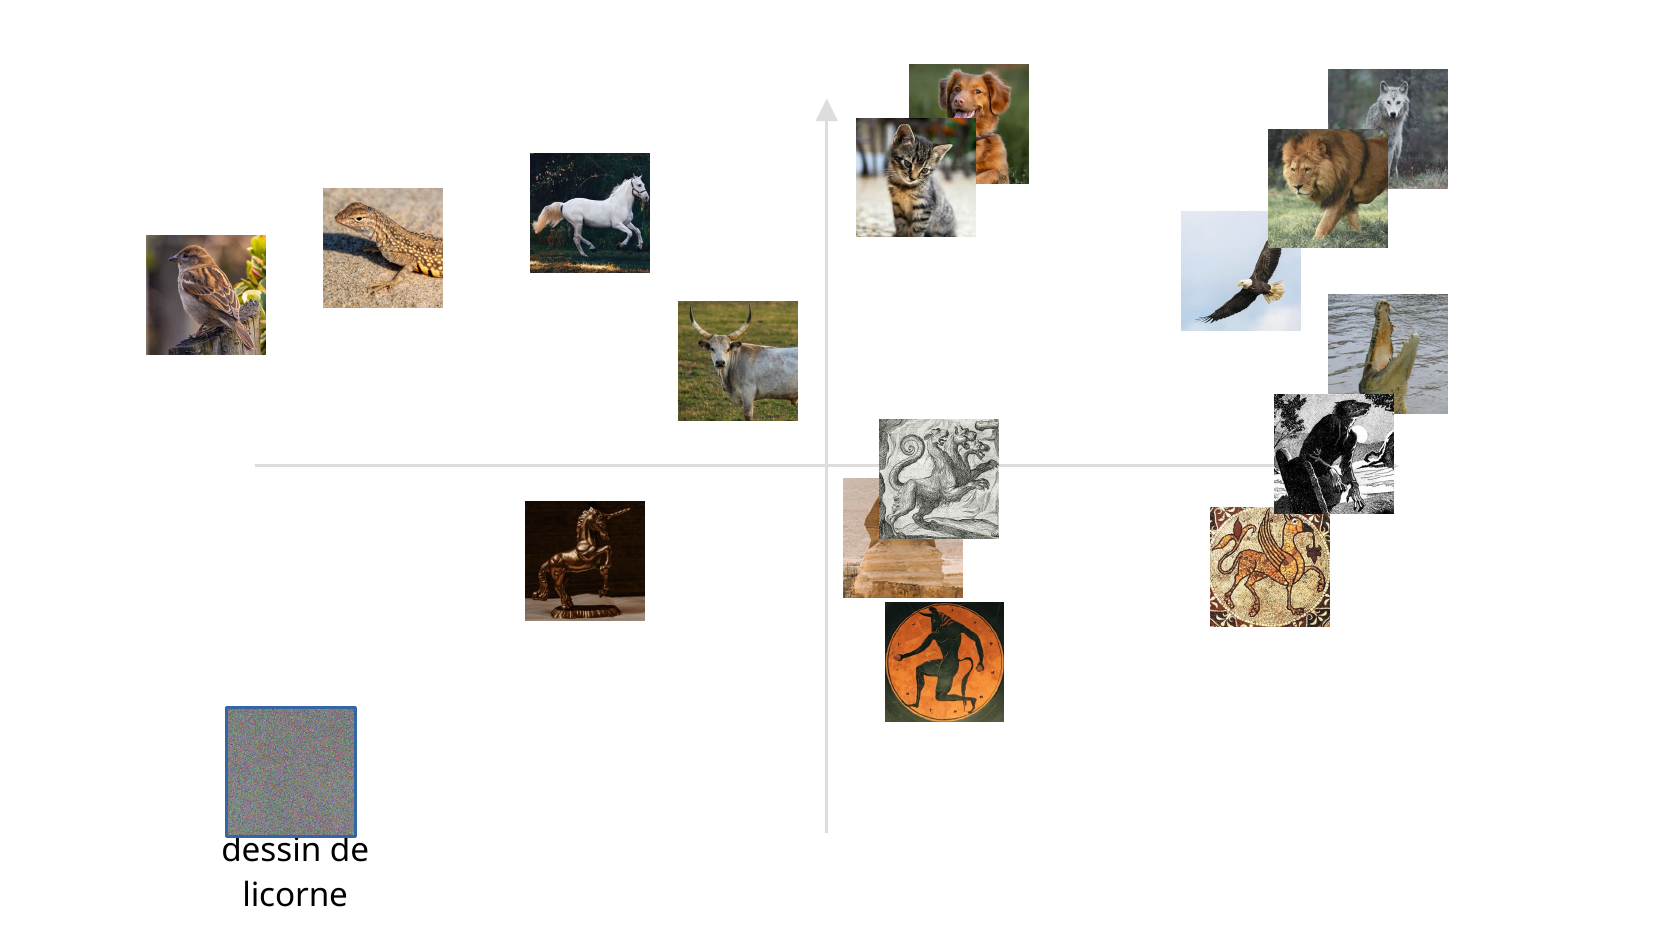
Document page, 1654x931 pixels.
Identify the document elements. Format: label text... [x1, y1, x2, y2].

picture [323, 188, 443, 308]
picture [227, 708, 355, 836]
picture [146, 235, 266, 355]
text_box dessin de licorne [177, 826, 414, 916]
picture [885, 602, 1004, 722]
picture [678, 301, 798, 421]
picture [856, 64, 1029, 238]
picture [1210, 294, 1448, 627]
picture [1181, 69, 1448, 331]
picture [525, 501, 645, 621]
picture [843, 419, 999, 598]
picture [530, 153, 650, 273]
